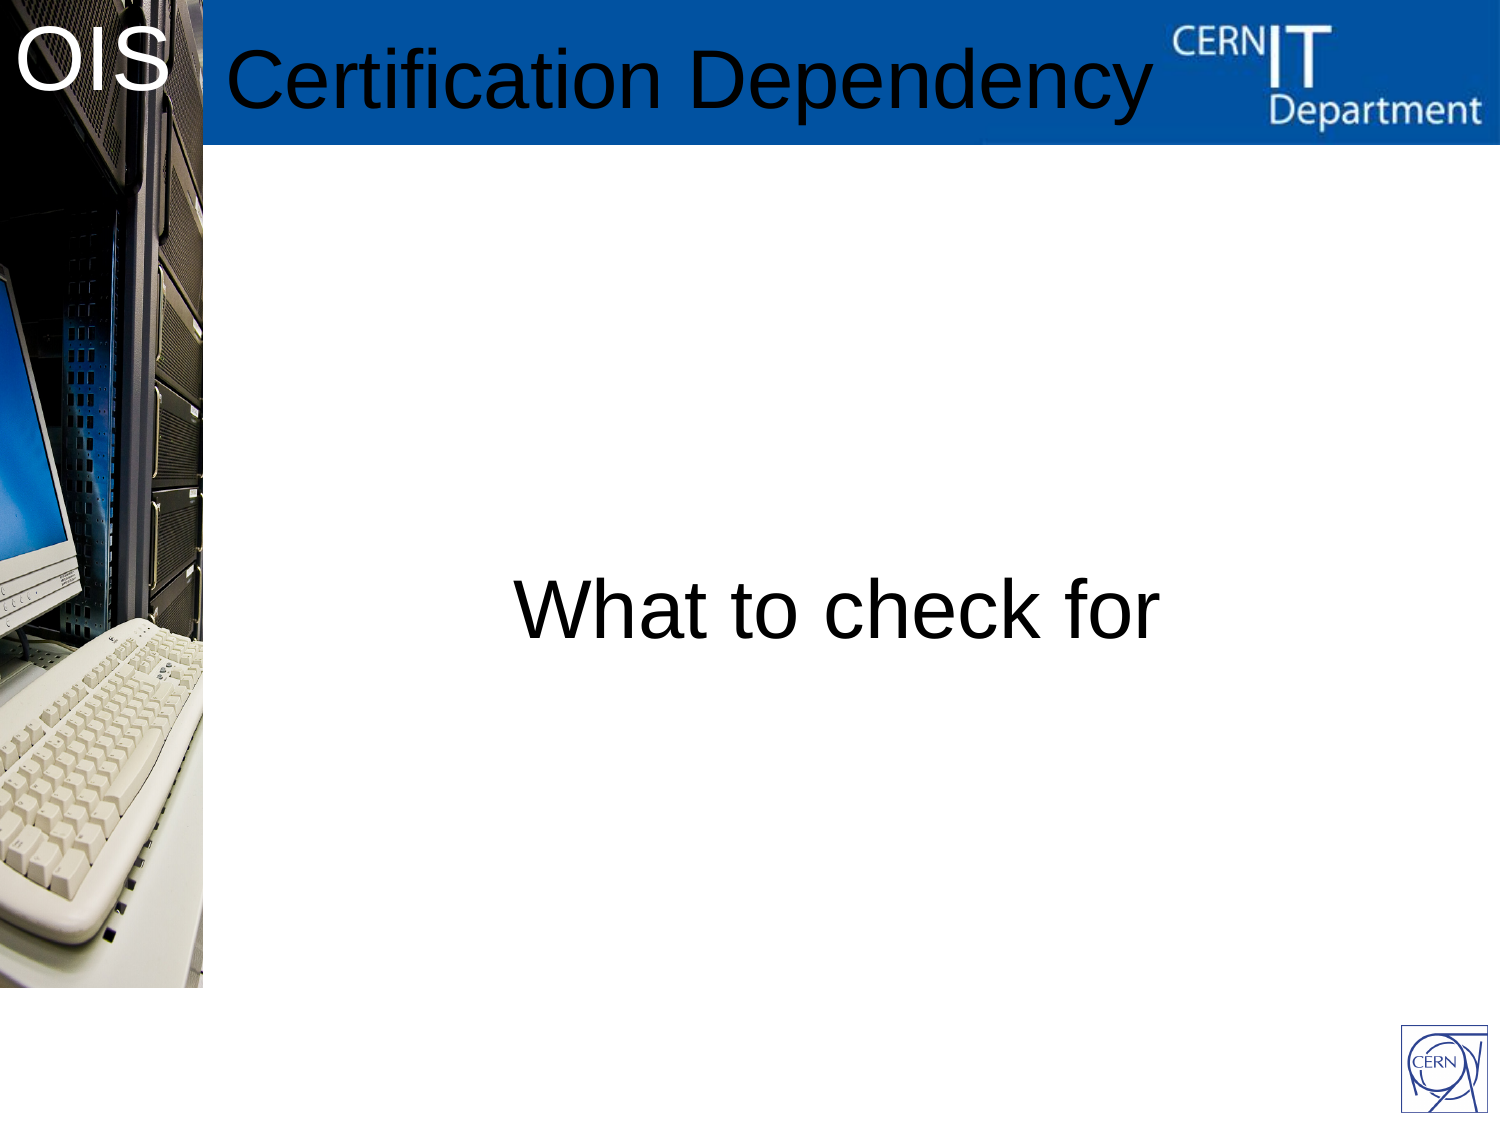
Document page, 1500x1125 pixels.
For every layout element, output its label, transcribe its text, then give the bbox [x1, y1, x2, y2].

picture [0, 0, 225, 988]
title What to check for [412, 487, 1264, 826]
picture [1401, 1025, 1488, 1113]
picture [1238, 0, 1500, 145]
text_box [225, 187, 1463, 1013]
title Certification Dependency [225, 0, 1238, 150]
